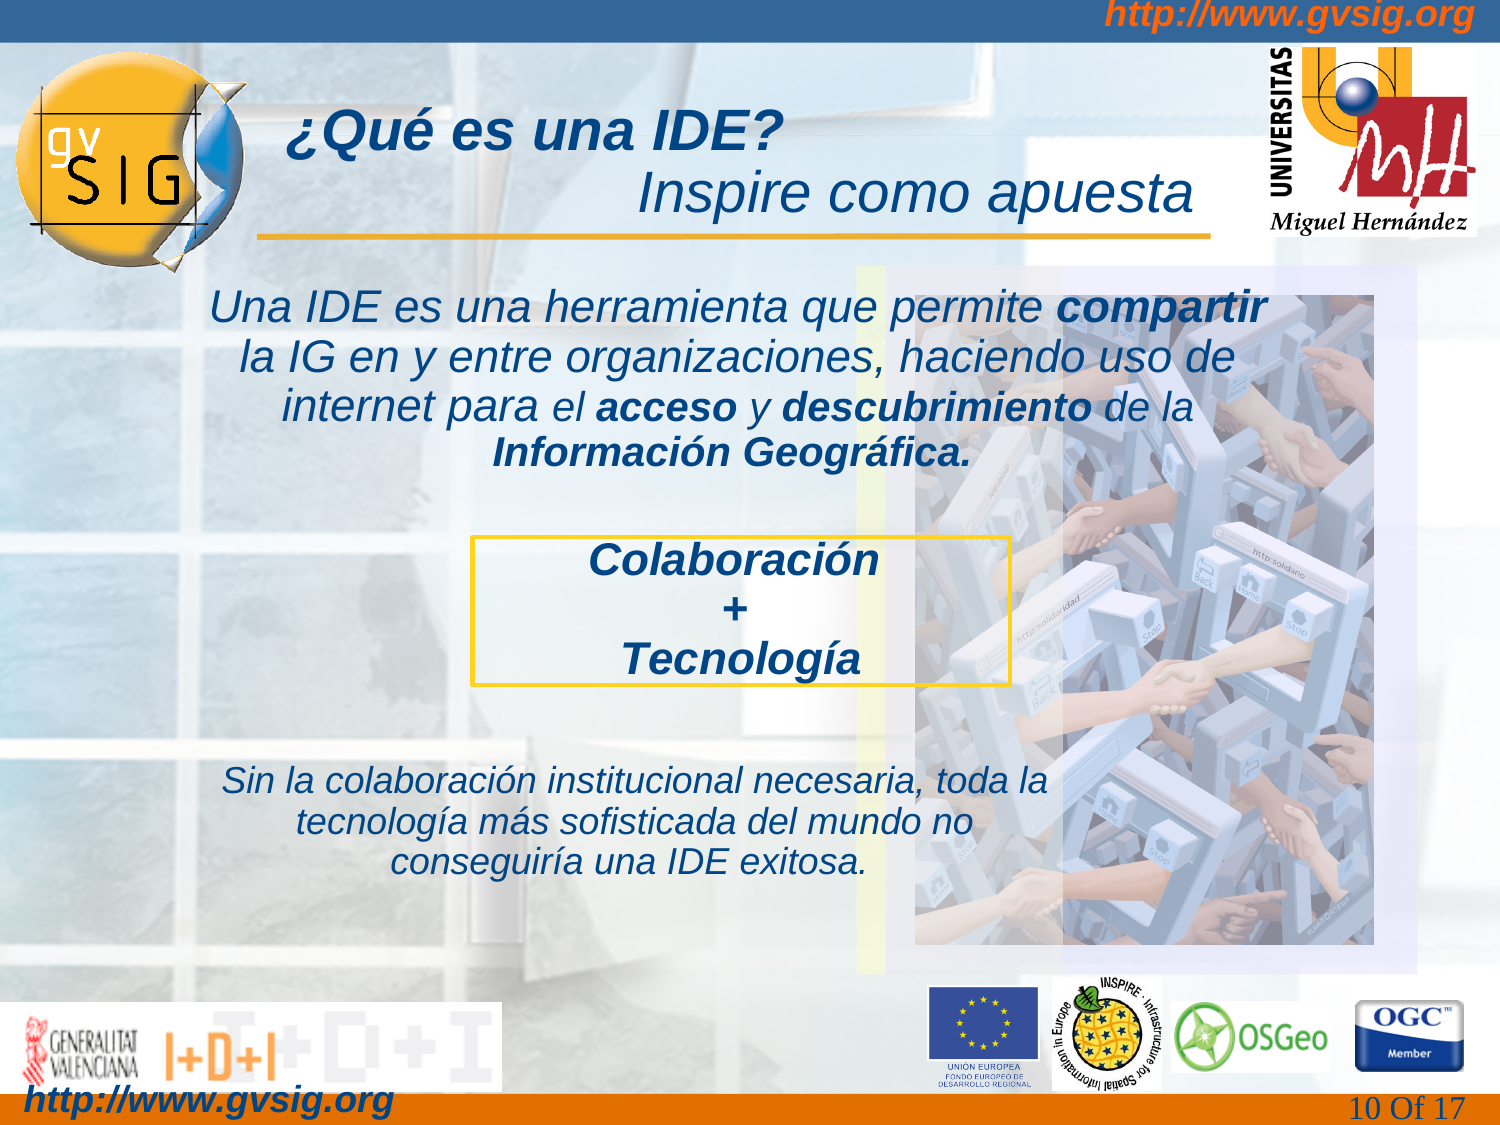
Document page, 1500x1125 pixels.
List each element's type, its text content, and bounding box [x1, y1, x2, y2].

text_box Sin la colaboración institucional necesaria, toda la tecnología más sofisticada del mundo no conseguiría una IDE exitosa. [206, 761, 1063, 885]
picture [11, 49, 249, 276]
picture [1171, 1001, 1331, 1073]
text_box Una IDE es una herramienta que permite compartir la IG en y entre organizaciones, haciendo uso de internet para el acceso y descubrimiento de la Información Geográfica. [206, 283, 1270, 532]
text_box Colaboración + Tecnología [472, 537, 1010, 686]
text_box [856, 265, 1418, 975]
picture [1269, 47, 1477, 237]
picture [927, 985, 1040, 1087]
picture [1355, 1000, 1464, 1072]
text_box ¿Qué es una IDE? Inspire como apuesta [271, 92, 1211, 236]
picture [0, 1002, 502, 1094]
picture [1052, 977, 1162, 1091]
